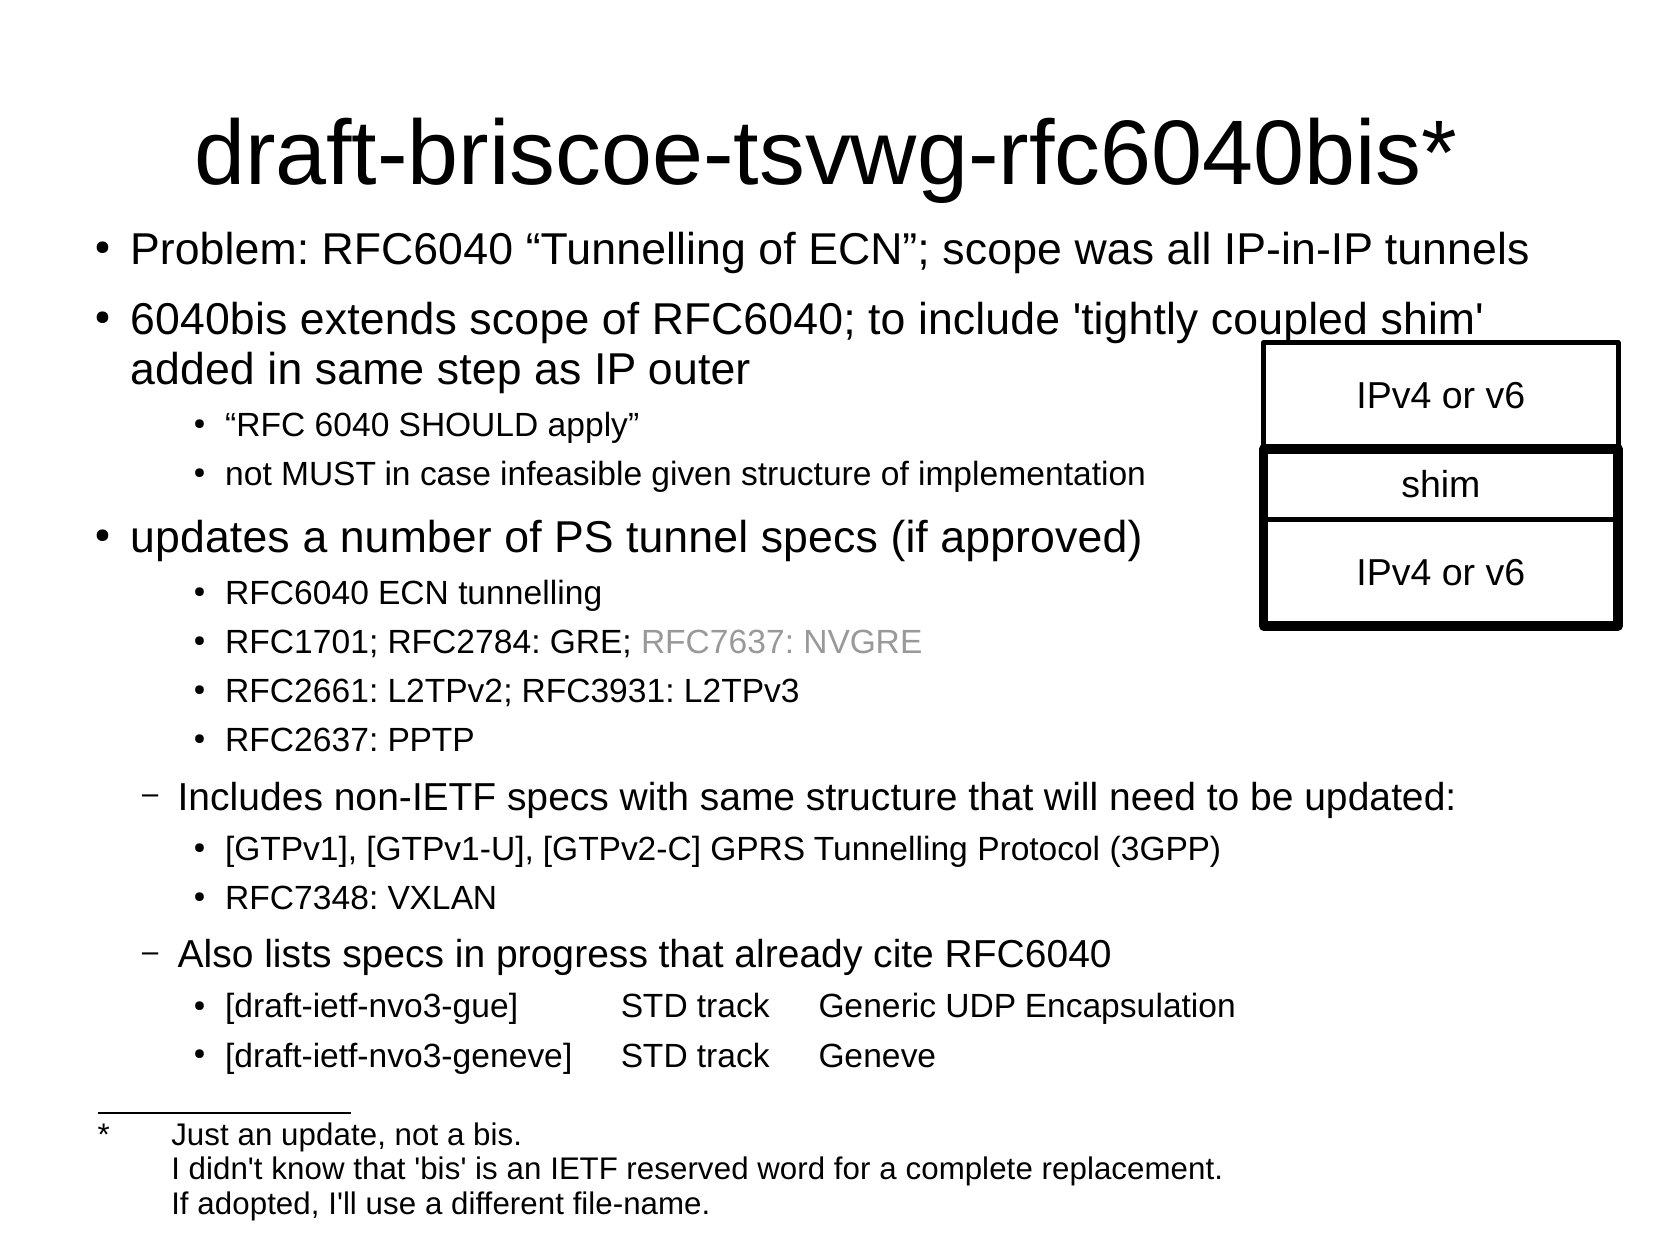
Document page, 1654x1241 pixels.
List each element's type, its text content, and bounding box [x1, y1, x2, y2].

text_box * Just an update, not a bis. I didn't know that 'bis' is an IETF reserved word for a complete replacement. If adopted, I'll use a different file-name. [82, 1074, 1453, 1231]
title draft-briscoe-tsvwg-rfc6040bis* [82, 49, 1571, 224]
list Problem: RFC6040 “Tunnelling of ECN”; scope was all IP-in-IP tunnels 6040bis extends scope of RFC6040; to include 'tightly coupled shim' added in same step as IP outer “RFC 6040 SHOULD apply” not MUST in case infeasible given structure of implementation updates a number of PS tunnel specs (if approved) RFC6040 ECN tunnelling RFC1701; RFC2784: GRE; RFC7637: NVGRE RFC2661: L2TPv2; RFC3931: L2TPv3 RFC2637: PPTP Includes non-IETF specs with same structure that will need to be updated: [GTPv1], [GTPv1-U], [GTPv2-C] GPRS Tunnelling Protocol (3GPP) RFC7348: VXLAN Also lists specs in progress that already cite RFC6040 [draft-ietf-nvo3-gue] STD track Generic UDP Encapsulation [draft-ietf-nvo3-geneve] STD track Geneve [82, 224, 1571, 1075]
text_box shim [1268, 454, 1613, 520]
text_box IPv4 or v6 [1268, 520, 1613, 621]
text_box IPv4 or v6 [1263, 342, 1619, 444]
